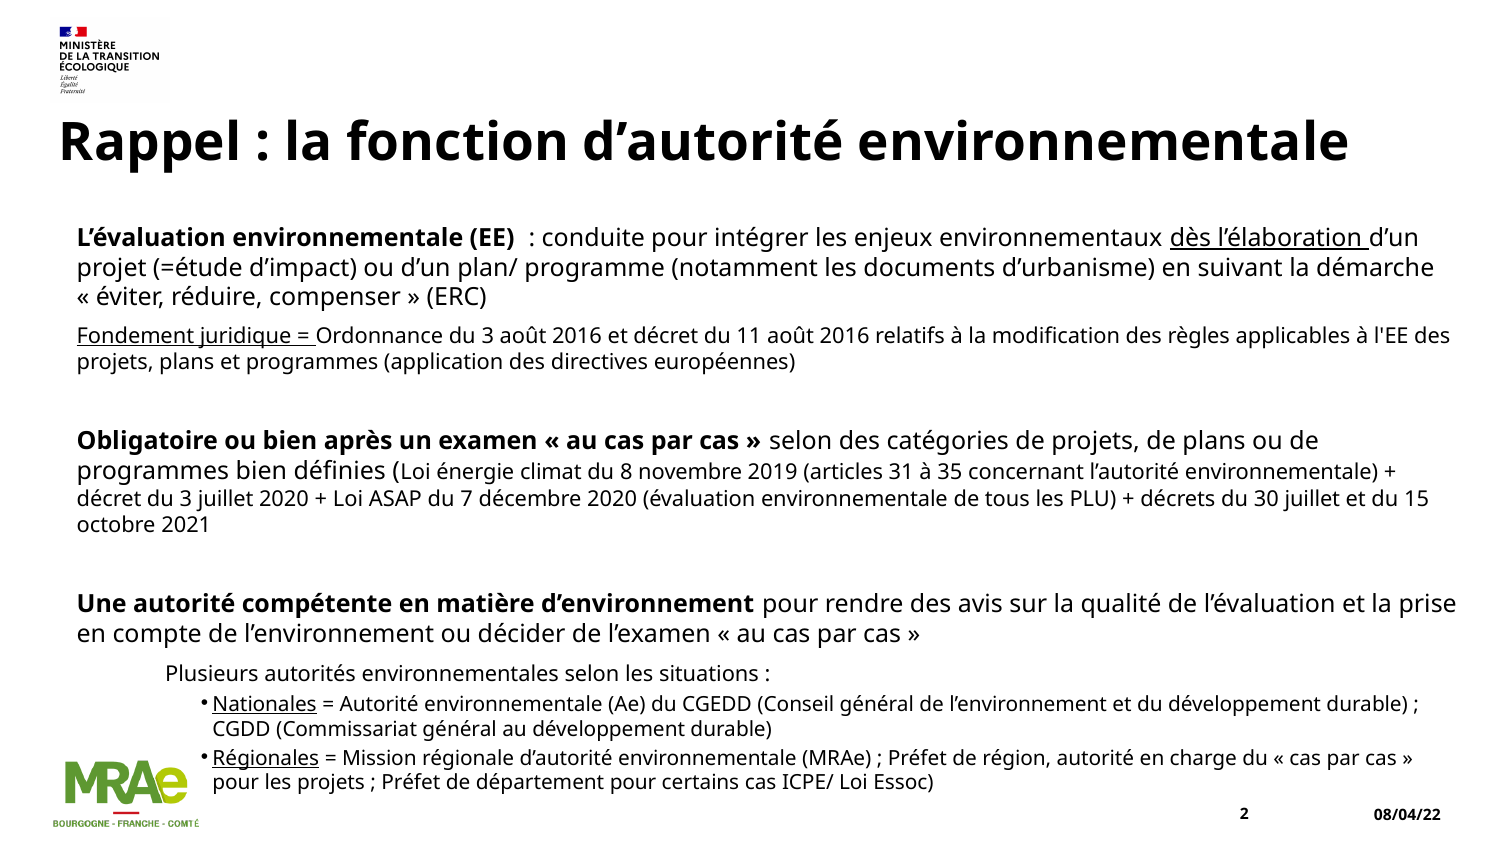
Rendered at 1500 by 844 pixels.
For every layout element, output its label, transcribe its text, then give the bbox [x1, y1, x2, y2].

slide_number <numéro> [1027, 784, 1249, 844]
picture [45, 752, 207, 838]
slide_number 08/04/22 [1249, 784, 1441, 844]
list L’évaluation environnementale (EE) : conduite pour intégrer les enjeux environnementaux dès l’élaboration d’un projet (=étude d’impact) ou d’un plan/ programme (notamment les documents d’urbanisme) en suivant la démarche « éviter, réduire, compenser » (ERC) Fondement juridique = Ordonnance du 3 août 2016 et décret du 11 août 2016 relatifs à la modification des règles applicables à l'EE des projets, plans et programmes (application des directives européennes) Obligatoire ou bien après un examen « au cas par cas » selon des catégories de projets, de plans ou de programmes bien définies (Loi énergie climat du 8 novembre 2019 (articles 31 à 35 concernant l’autorité environnementale) + décret du 3 juillet 2020 + Loi ASAP du 7 décembre 2020 (évaluation environnementale de tous les PLU) + décrets du 30 juillet et du 15 octobre 2021 Une autorité compétente en matière d’environnement pour rendre des avis sur la qualité de l’évaluation et la prise en compte de l’environnement ou décider de l’examen « au cas par cas » Plusieurs autorités environnementales selon les situations : Nationales = Autorité environnementale (Ae) du CGEDD (Conseil général de l’environnement et du développement durable) ; CGDD (Commissariat général au développement durable) Régionales = Mission régionale d’autorité environnementale (MRAe) ; Préfet de région, autorité en charge du « cas par cas » pour les projets ; Préfet de département pour certains cas ICPE/ Loi Essoc) [76, 221, 1459, 761]
title Rappel : la fonction d’autorité environnementale [59, 114, 1441, 233]
picture [50, 17, 170, 103]
